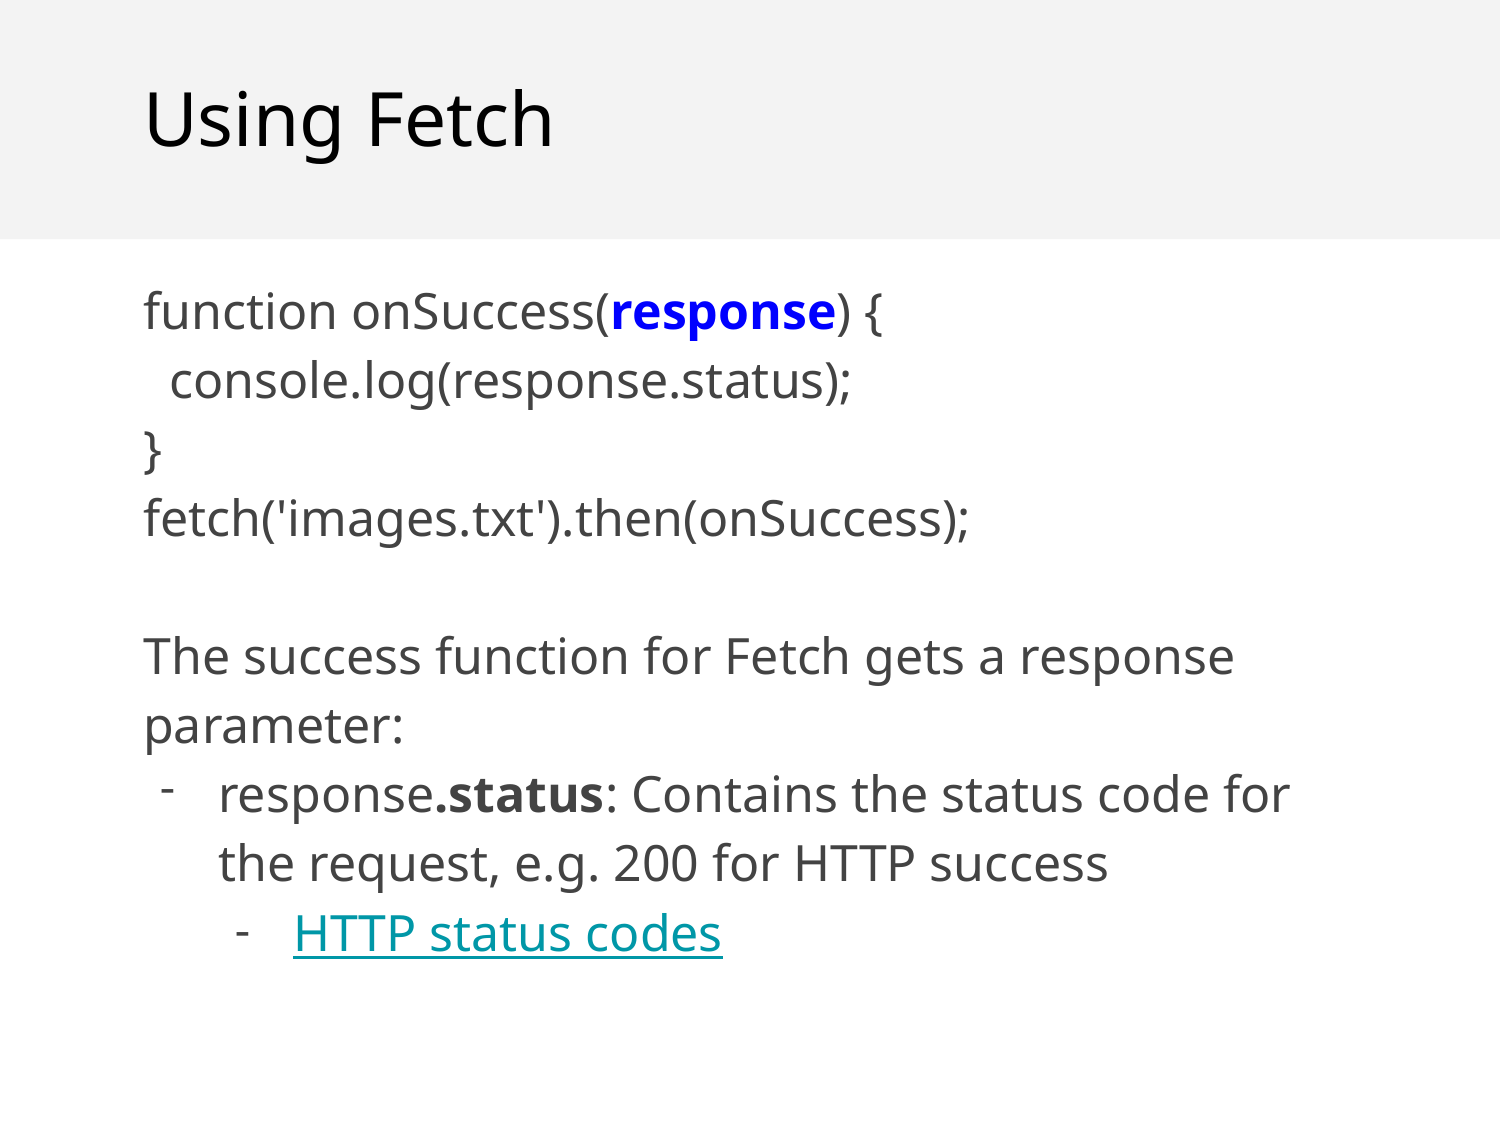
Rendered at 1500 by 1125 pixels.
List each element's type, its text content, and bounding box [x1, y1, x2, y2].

title Using Fetch [128, 56, 1372, 183]
list function onSuccess(response) { console.log(response.status); } fetch('images.txt').then(onSuccess); The success function for Fetch gets a response parameter: response.status: Contains the status code for the request, e.g. 200 for HTTP success HTTP status codes [128, 255, 1372, 1004]
